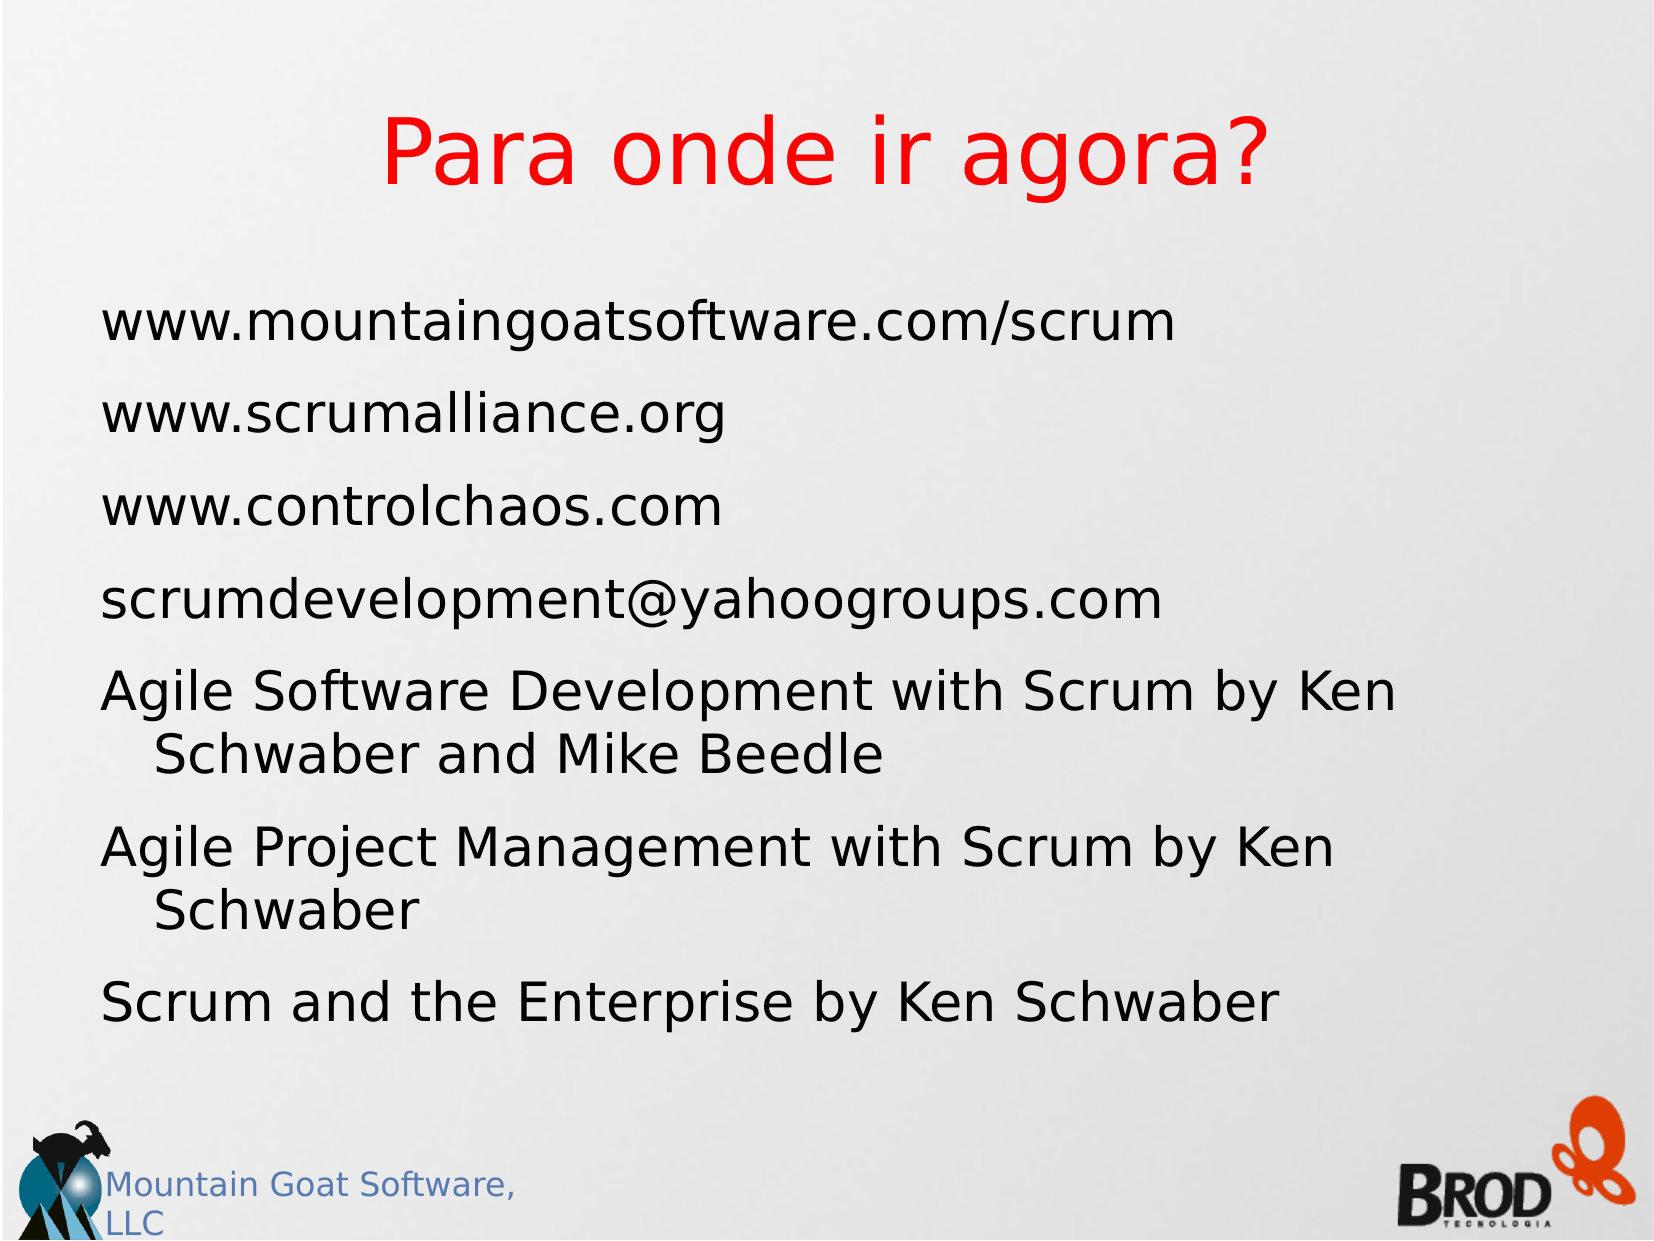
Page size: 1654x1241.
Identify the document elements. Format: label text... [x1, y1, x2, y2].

picture [2, 0, 1654, 1241]
title Para onde ir agora? [82, 49, 1571, 257]
list www.mountaingoatsoftware.com/scrum www.scrumalliance.org www.controlchaos.com scrumdevelopment@yahoogroups.com Agile Software Development with Scrum by Ken Schwaber and Mike Beedle Agile Project Management with Scrum by Ken Schwaber Scrum and the Enterprise by Ken Schwaber [82, 290, 1571, 1094]
